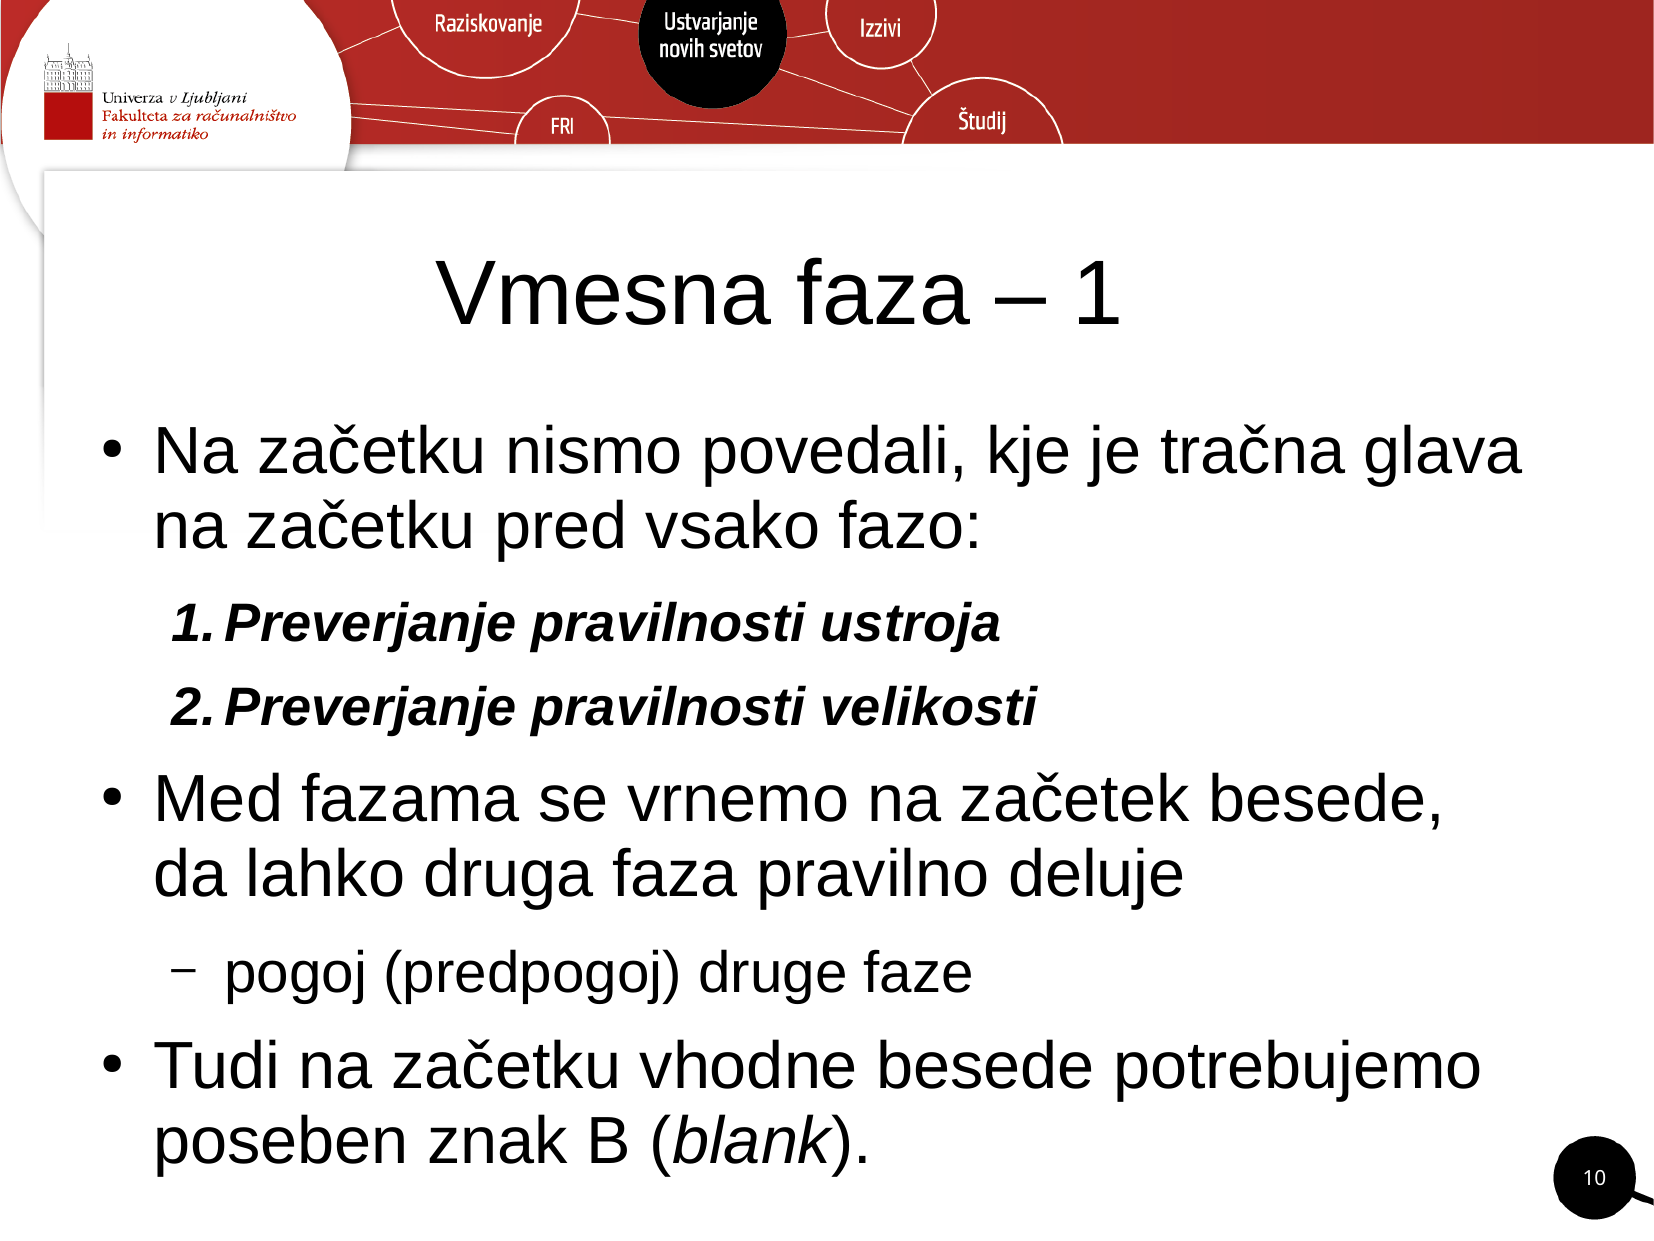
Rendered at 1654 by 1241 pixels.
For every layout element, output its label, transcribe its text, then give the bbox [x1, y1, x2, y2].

picture [0, 0, 1654, 1241]
text_box <številka> [1553, 1145, 1636, 1212]
list Na začetku nismo povedali, kje je tračna glava na začetku pred vsako fazo: Preverjanje pravilnosti ustroja Preverjanje pravilnosti velikosti Med fazama se vrnemo na začetek besede, da lahko druga faza pravilno deluje pogoj (predpogoj) druge faze Tudi na začetku vhodne besede potrebujemo poseben znak B (blank). [82, 413, 1538, 1010]
title Vmesna faza – 1 [35, 188, 1524, 397]
